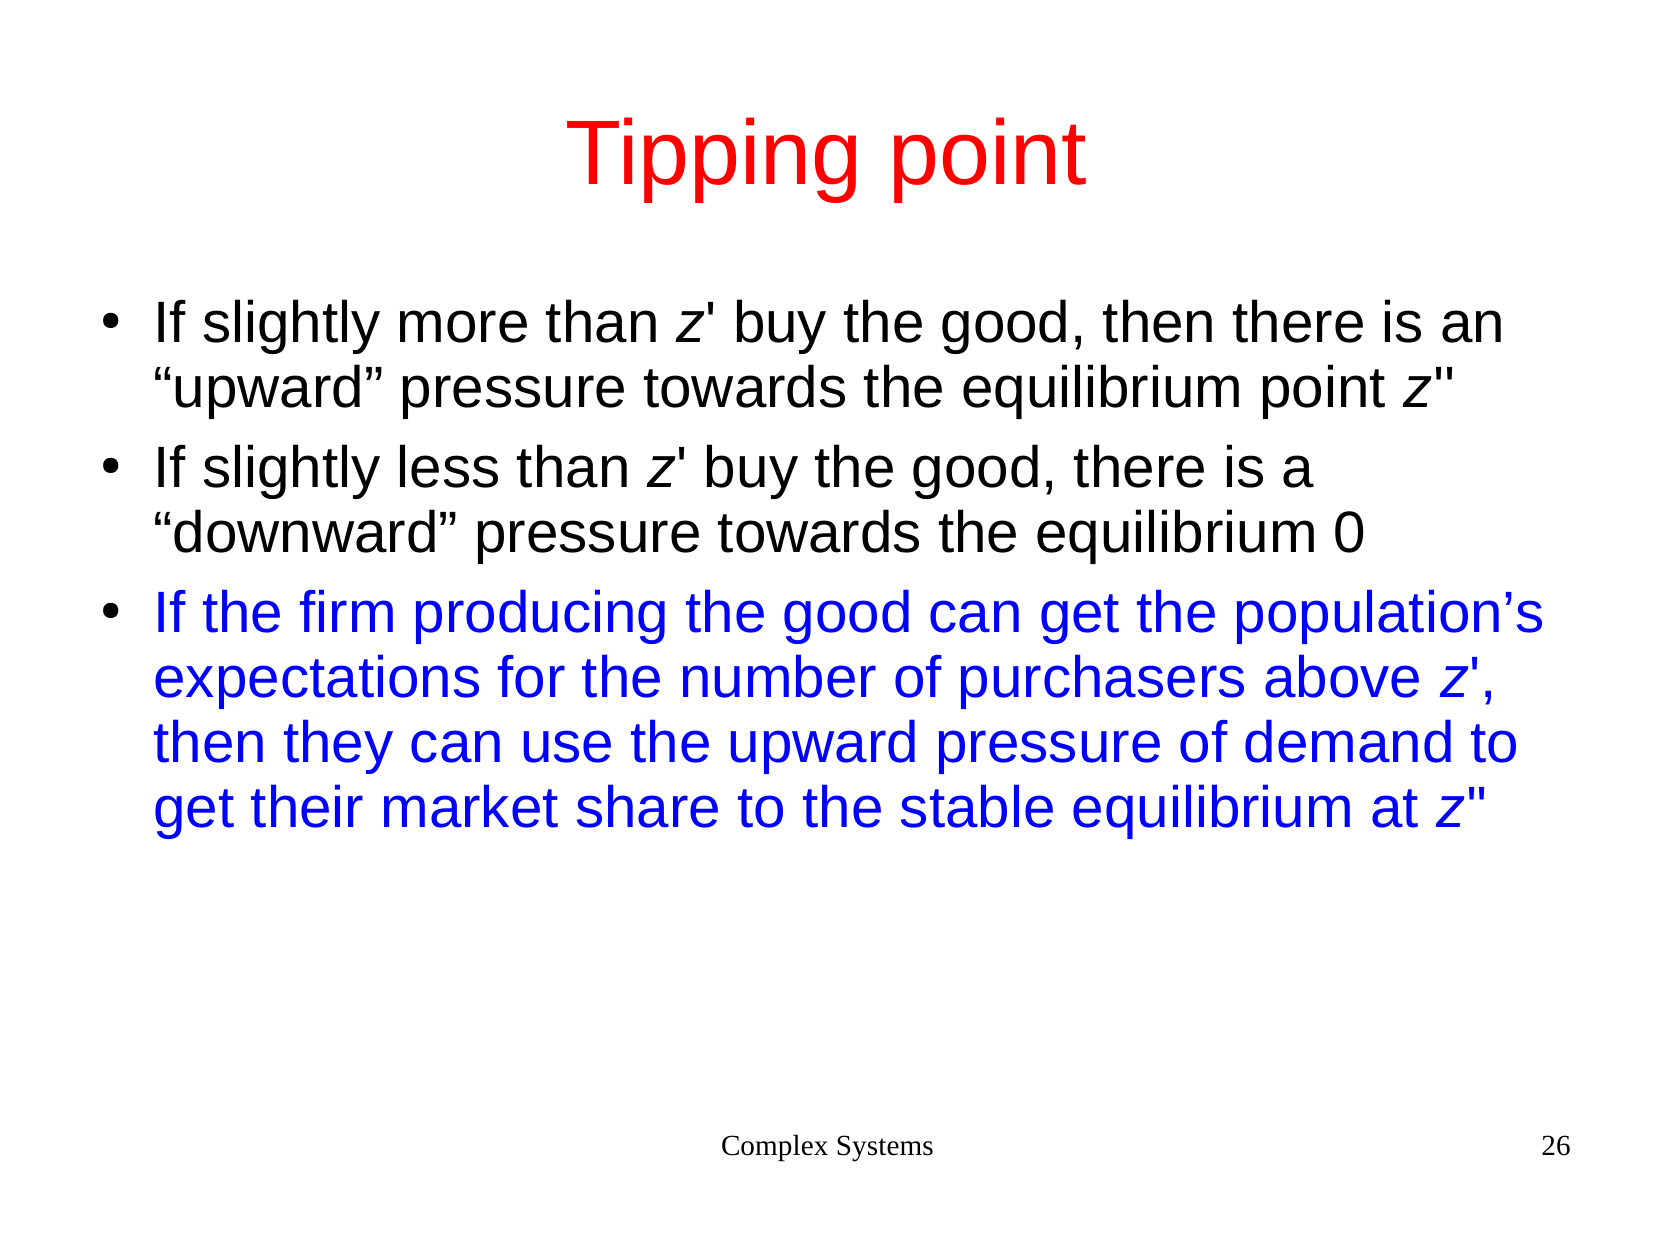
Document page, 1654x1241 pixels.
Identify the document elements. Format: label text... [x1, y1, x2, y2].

list If slightly more than z' buy the good, then there is an “upward” pressure towards the equilibrium point z'' If slightly less than z' buy the good, there is a “downward” pressure towards the equilibrium 0 If the firm producing the good can get the population’s expectations for the number of purchasers above z', then they can use the upward pressure of demand to get their market share to the stable equilibrium at z'' [82, 290, 1571, 1109]
title Tipping point [82, 49, 1571, 257]
